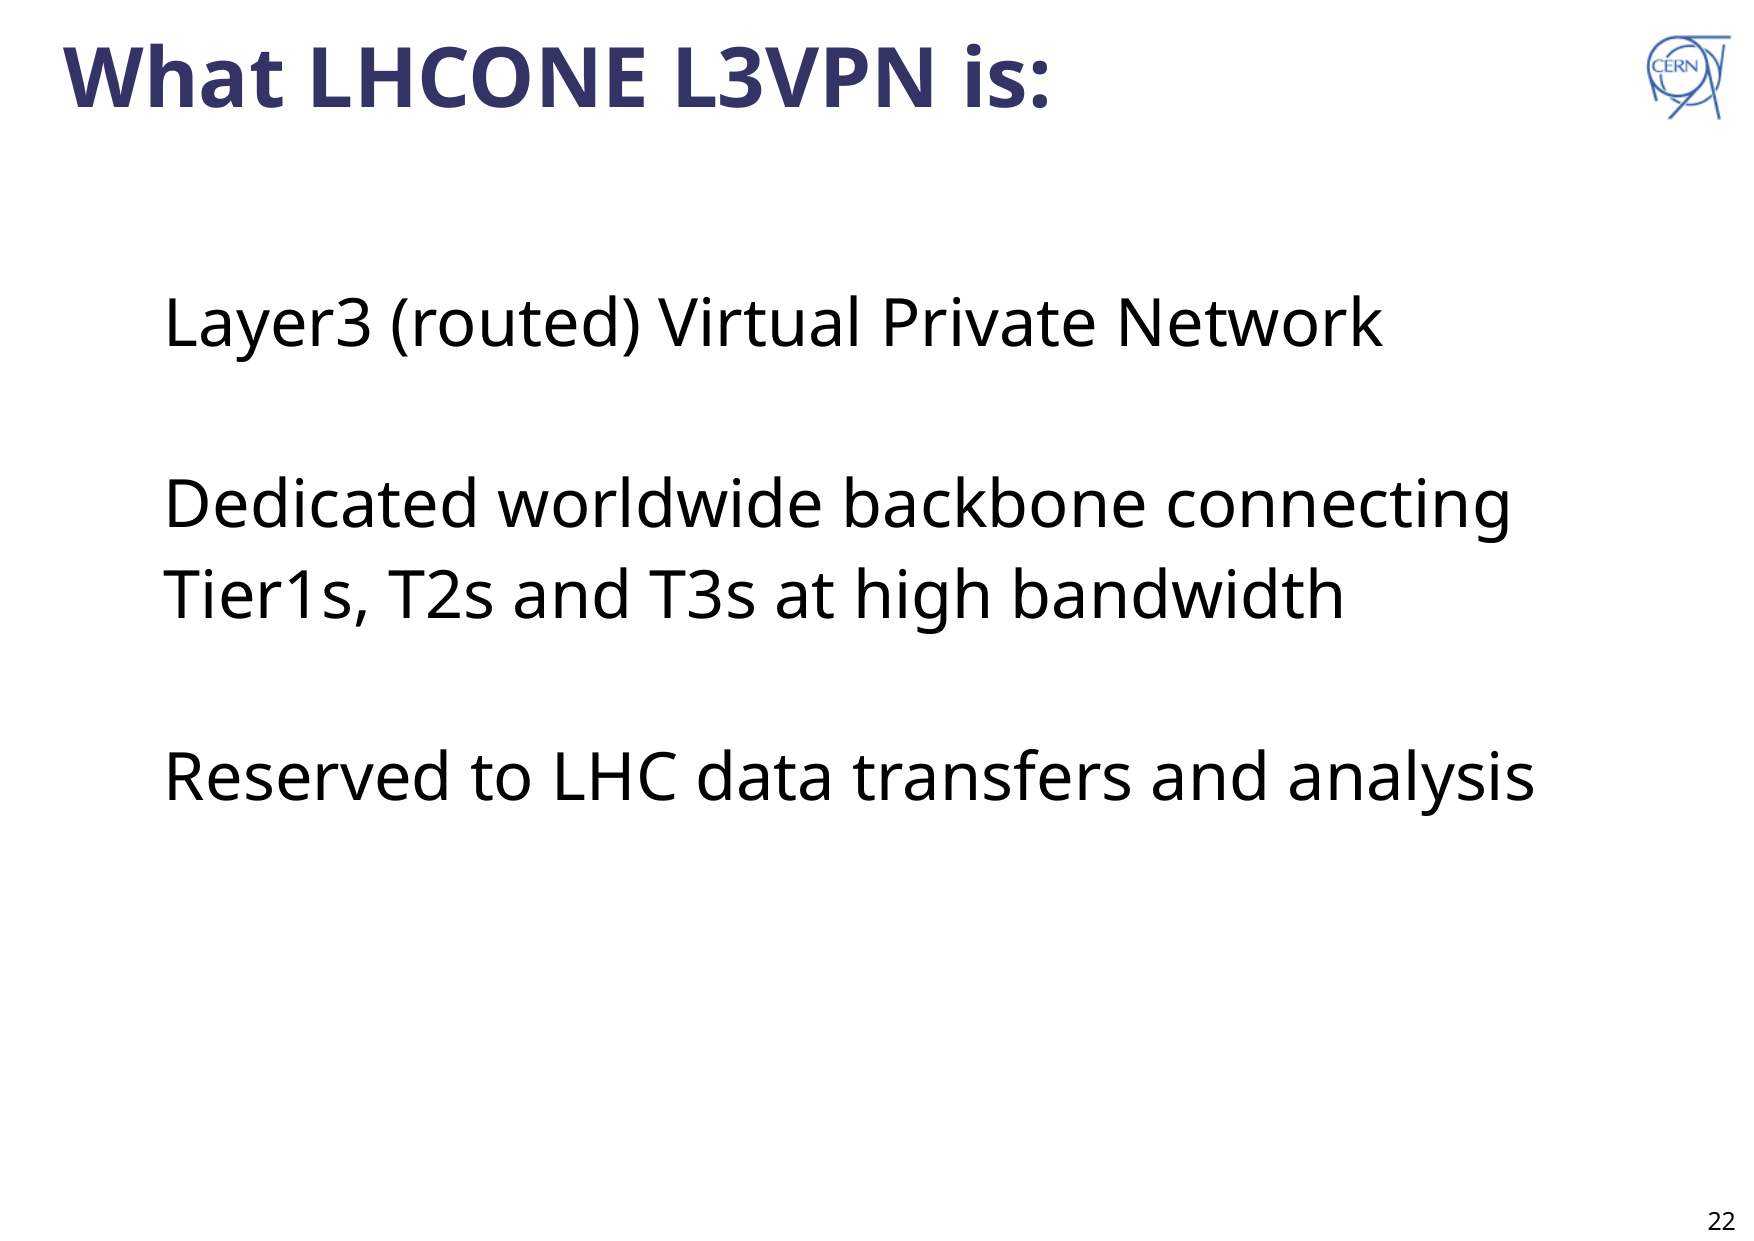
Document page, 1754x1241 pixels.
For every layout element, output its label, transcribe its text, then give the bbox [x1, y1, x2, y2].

title What LHCONE L3VPN is: [63, 0, 1621, 166]
picture [1646, 34, 1732, 120]
text_box Layer3 (routed) Virtual Private Network Dedicated worldwide backbone connecting Tier1s, T2s and T3s at high bandwidth Reserved to LHC data transfers and analysis [149, 267, 1633, 931]
